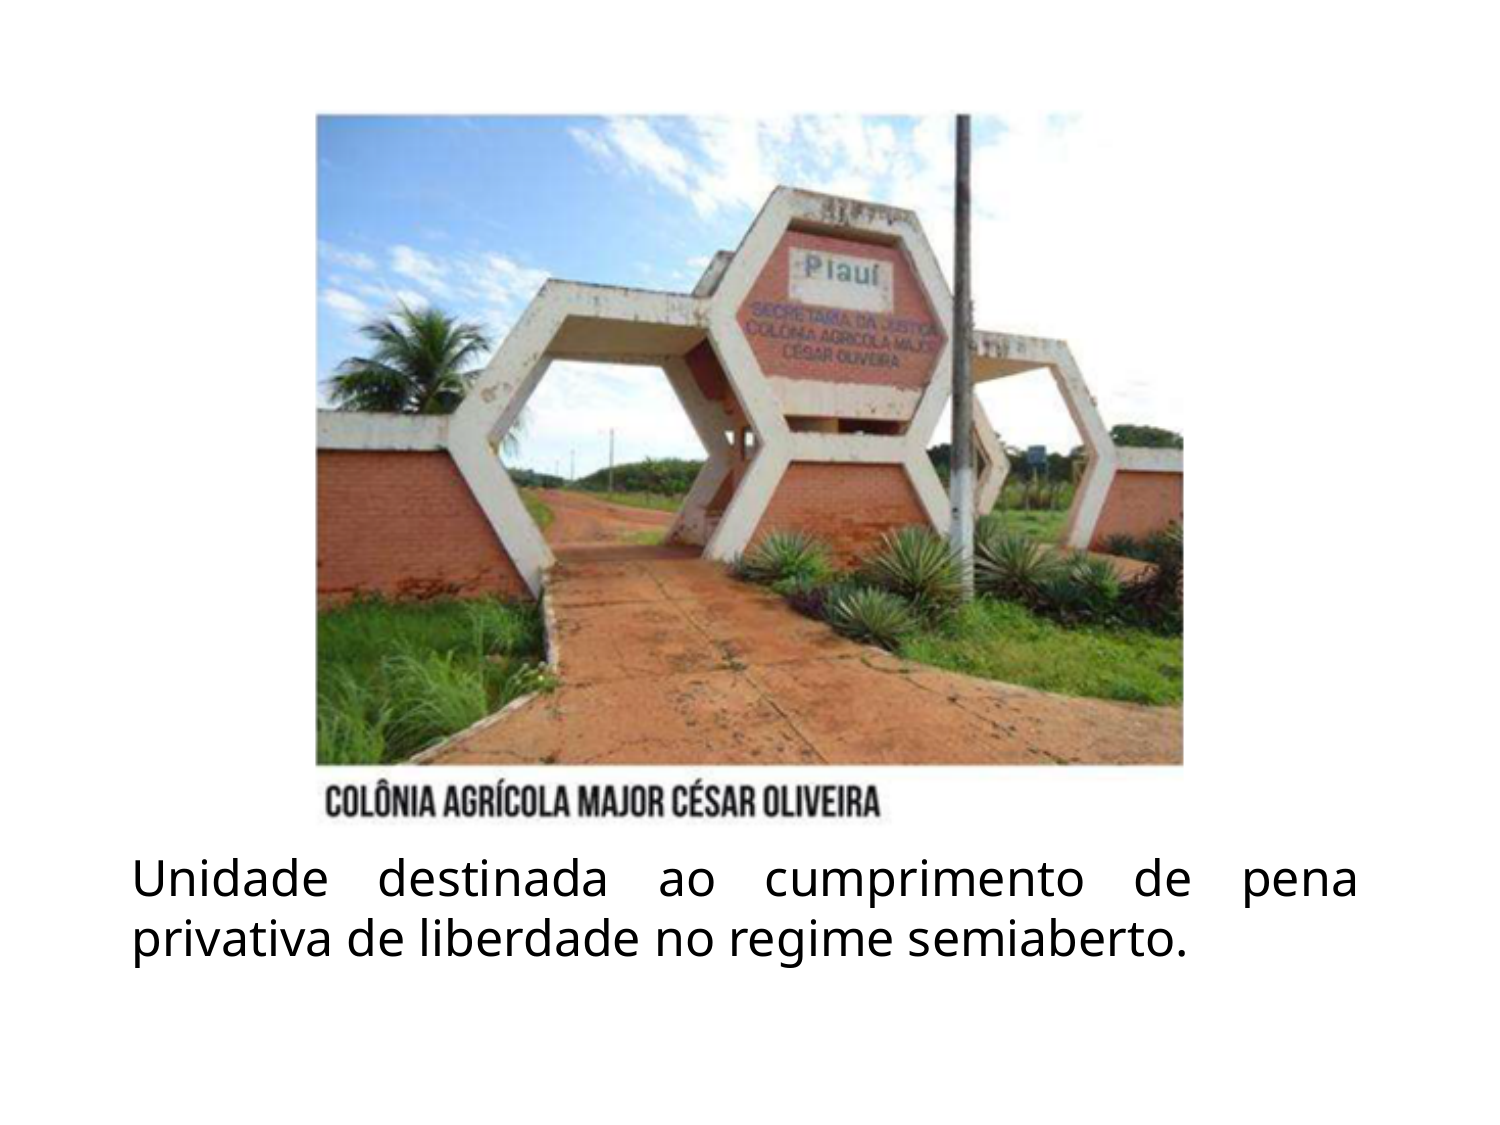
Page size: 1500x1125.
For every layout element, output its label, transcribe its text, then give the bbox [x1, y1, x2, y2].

picture [312, 92, 1188, 839]
title Unidade destinada ao cumprimento de pena privativa de liberdade no regime semiaberto. [116, 839, 1375, 1027]
